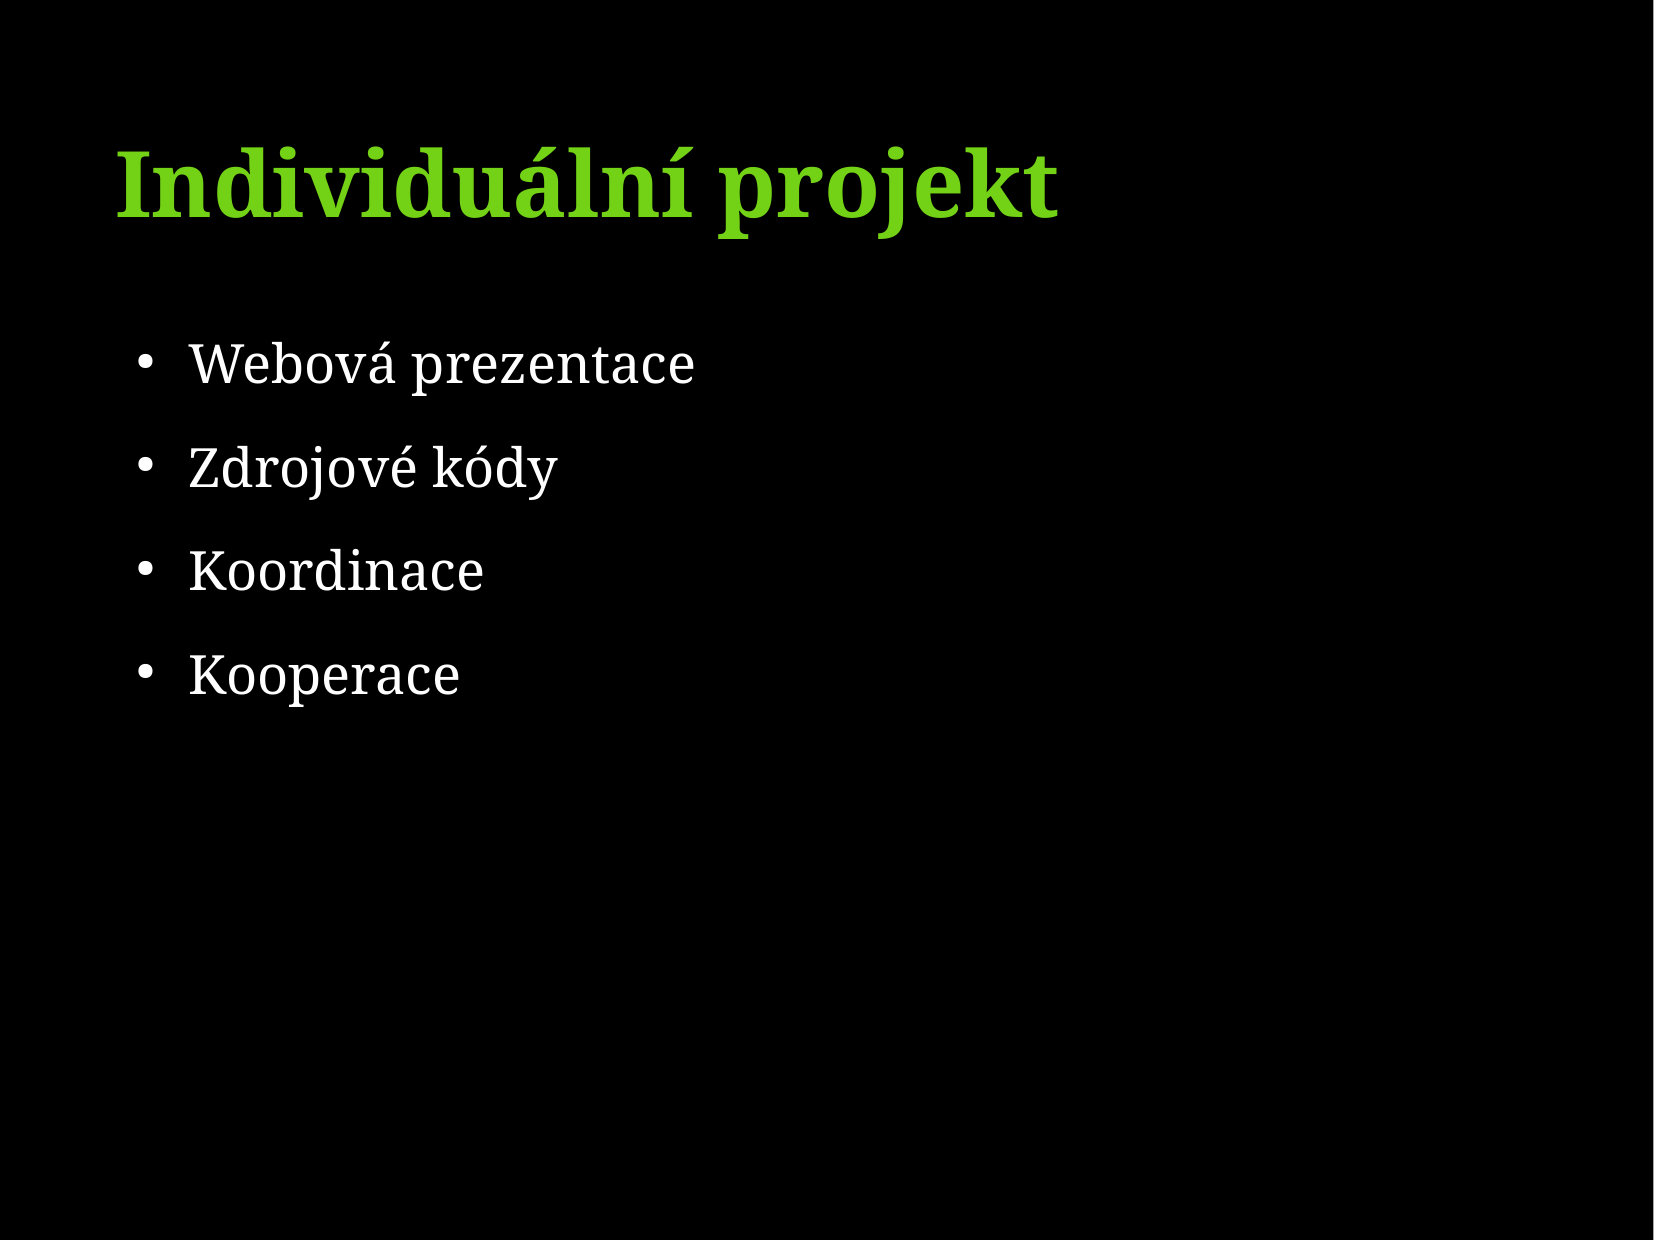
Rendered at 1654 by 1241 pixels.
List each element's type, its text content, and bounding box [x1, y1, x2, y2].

list Webová prezentace Zdrojové kódy Koordinace Kooperace [118, 325, 1536, 1145]
title Individuální projekt [115, 78, 1539, 287]
